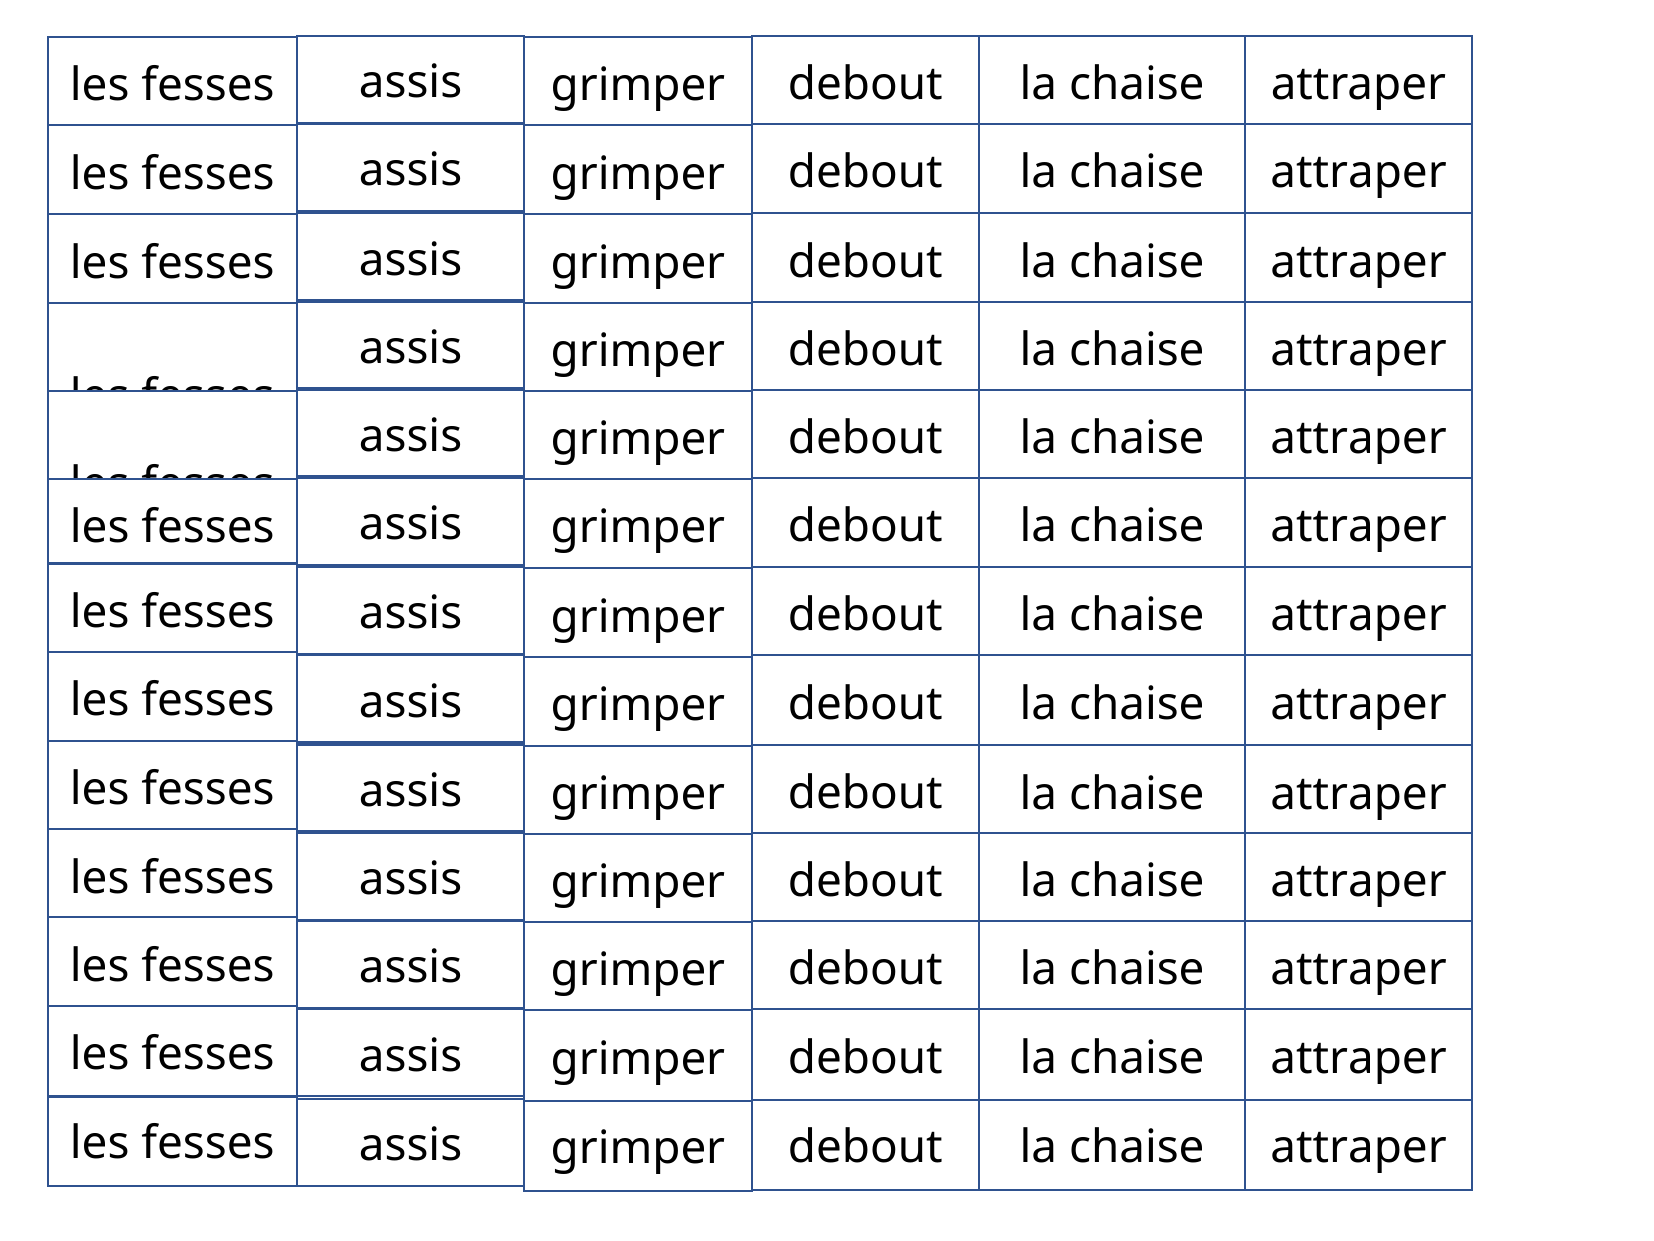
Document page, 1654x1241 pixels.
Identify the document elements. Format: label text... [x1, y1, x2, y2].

text_box grimper [524, 1101, 752, 1191]
text_box debout [752, 478, 979, 567]
text_box grimper [524, 391, 752, 479]
text_box les fesses [48, 214, 297, 303]
text_box grimper [524, 834, 752, 922]
text_box debout [752, 390, 979, 478]
text_box assis [297, 36, 524, 123]
text_box les fesses [48, 652, 297, 741]
text_box la chaise [979, 36, 1245, 124]
text_box attraper [1245, 390, 1472, 478]
text_box grimper [524, 479, 752, 568]
text_box les fesses [48, 125, 297, 214]
text_box attraper [1245, 655, 1472, 745]
text_box la chaise [979, 302, 1245, 390]
text_box attraper [1245, 124, 1472, 213]
text_box assis [297, 478, 524, 565]
text_box debout [752, 921, 979, 1009]
text_box la chaise [979, 567, 1245, 655]
text_box debout [752, 1009, 979, 1100]
text_box assis [297, 655, 524, 742]
text_box assis [297, 1099, 524, 1186]
text_box les fesses [48, 829, 297, 917]
text_box attraper [1245, 213, 1472, 302]
text_box debout [752, 745, 979, 833]
text_box grimper [524, 746, 752, 834]
text_box grimper [524, 125, 752, 214]
text_box la chaise [979, 213, 1245, 302]
text_box assis [297, 833, 524, 920]
text_box debout [752, 655, 979, 745]
text_box assis [297, 302, 524, 389]
text_box grimper [524, 1010, 752, 1101]
text_box grimper [524, 922, 752, 1010]
text_box les fesses [48, 479, 297, 564]
text_box assis [297, 1009, 524, 1096]
text_box attraper [1245, 567, 1472, 655]
text_box attraper [1245, 921, 1472, 1009]
text_box la chaise [979, 478, 1245, 567]
text_box les fesses [48, 1096, 297, 1186]
text_box la chaise [979, 1100, 1245, 1190]
text_box grimper [524, 214, 752, 303]
text_box les fesses [48, 917, 297, 1006]
text_box attraper [1245, 302, 1472, 390]
text_box la chaise [979, 124, 1245, 213]
text_box les fesses [48, 303, 297, 391]
text_box grimper [524, 657, 752, 746]
text_box attraper [1245, 36, 1472, 124]
text_box assis [297, 921, 524, 1008]
text_box attraper [1245, 745, 1472, 833]
text_box debout [752, 213, 979, 302]
text_box grimper [524, 303, 752, 391]
text_box attraper [1245, 1100, 1472, 1190]
text_box la chaise [979, 1009, 1245, 1100]
text_box grimper [524, 37, 752, 125]
text_box la chaise [979, 921, 1245, 1009]
text_box les fesses [48, 564, 297, 652]
text_box assis [297, 390, 524, 477]
text_box les fesses [48, 37, 297, 125]
text_box assis [297, 745, 524, 831]
text_box attraper [1245, 478, 1472, 567]
text_box debout [752, 36, 979, 124]
text_box attraper [1245, 1009, 1472, 1100]
text_box la chaise [979, 655, 1245, 745]
text_box les fesses [48, 1006, 297, 1096]
text_box debout [752, 1100, 979, 1190]
text_box debout [752, 567, 979, 655]
text_box la chaise [979, 745, 1245, 833]
text_box assis [297, 124, 524, 211]
text_box grimper [524, 568, 752, 657]
text_box la chaise [979, 390, 1245, 478]
text_box assis [297, 567, 524, 654]
text_box debout [752, 124, 979, 213]
text_box debout [752, 833, 979, 921]
text_box assis [297, 213, 524, 300]
text_box les fesses [48, 391, 297, 479]
text_box attraper [1245, 833, 1472, 921]
text_box la chaise [979, 833, 1245, 921]
text_box debout [752, 302, 979, 390]
text_box les fesses [48, 741, 297, 829]
